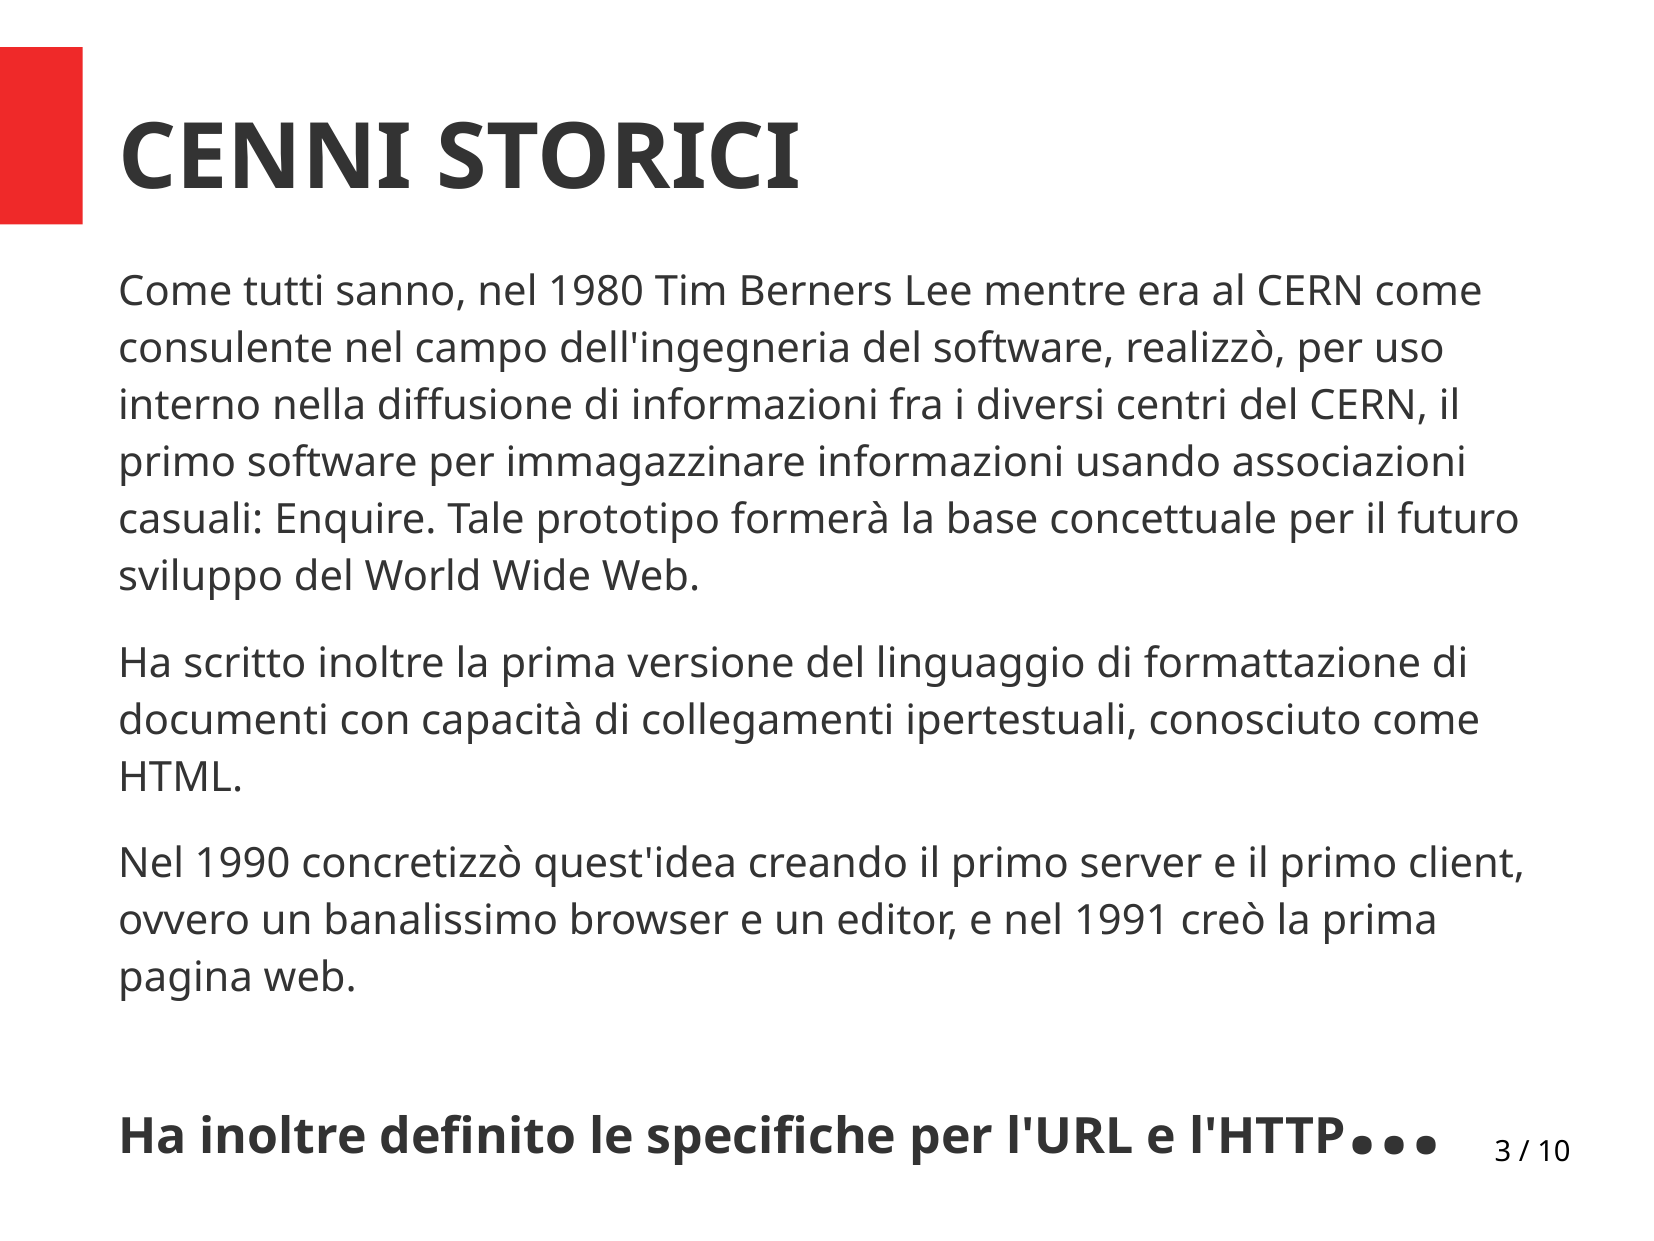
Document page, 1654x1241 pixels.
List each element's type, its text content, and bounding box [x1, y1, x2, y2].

list Come tutti sanno, nel 1980 Tim Berners Lee mentre era al CERN come consulente nel campo dell'ingegneria del software, realizzò, per uso interno nella diffusione di informazioni fra i diversi centri del CERN, il primo software per immagazzinare informazioni usando associazioni casuali: Enquire. Tale prototipo formerà la base concettuale per il futuro sviluppo del World Wide Web. Ha scritto inoltre la prima versione del linguaggio di formattazione di documenti con capacità di collegamenti ipertestuali, conosciuto come HTML. Nel 1990 concretizzò quest'idea creando il primo server e il primo client, ovvero un banalissimo browser e un editor, e nel 1991 creò la prima pagina web. Ha inoltre definito le specifiche per l'URL e l'HTTP... [118, 261, 1536, 981]
title CENNI STORICI [118, 49, 1571, 257]
